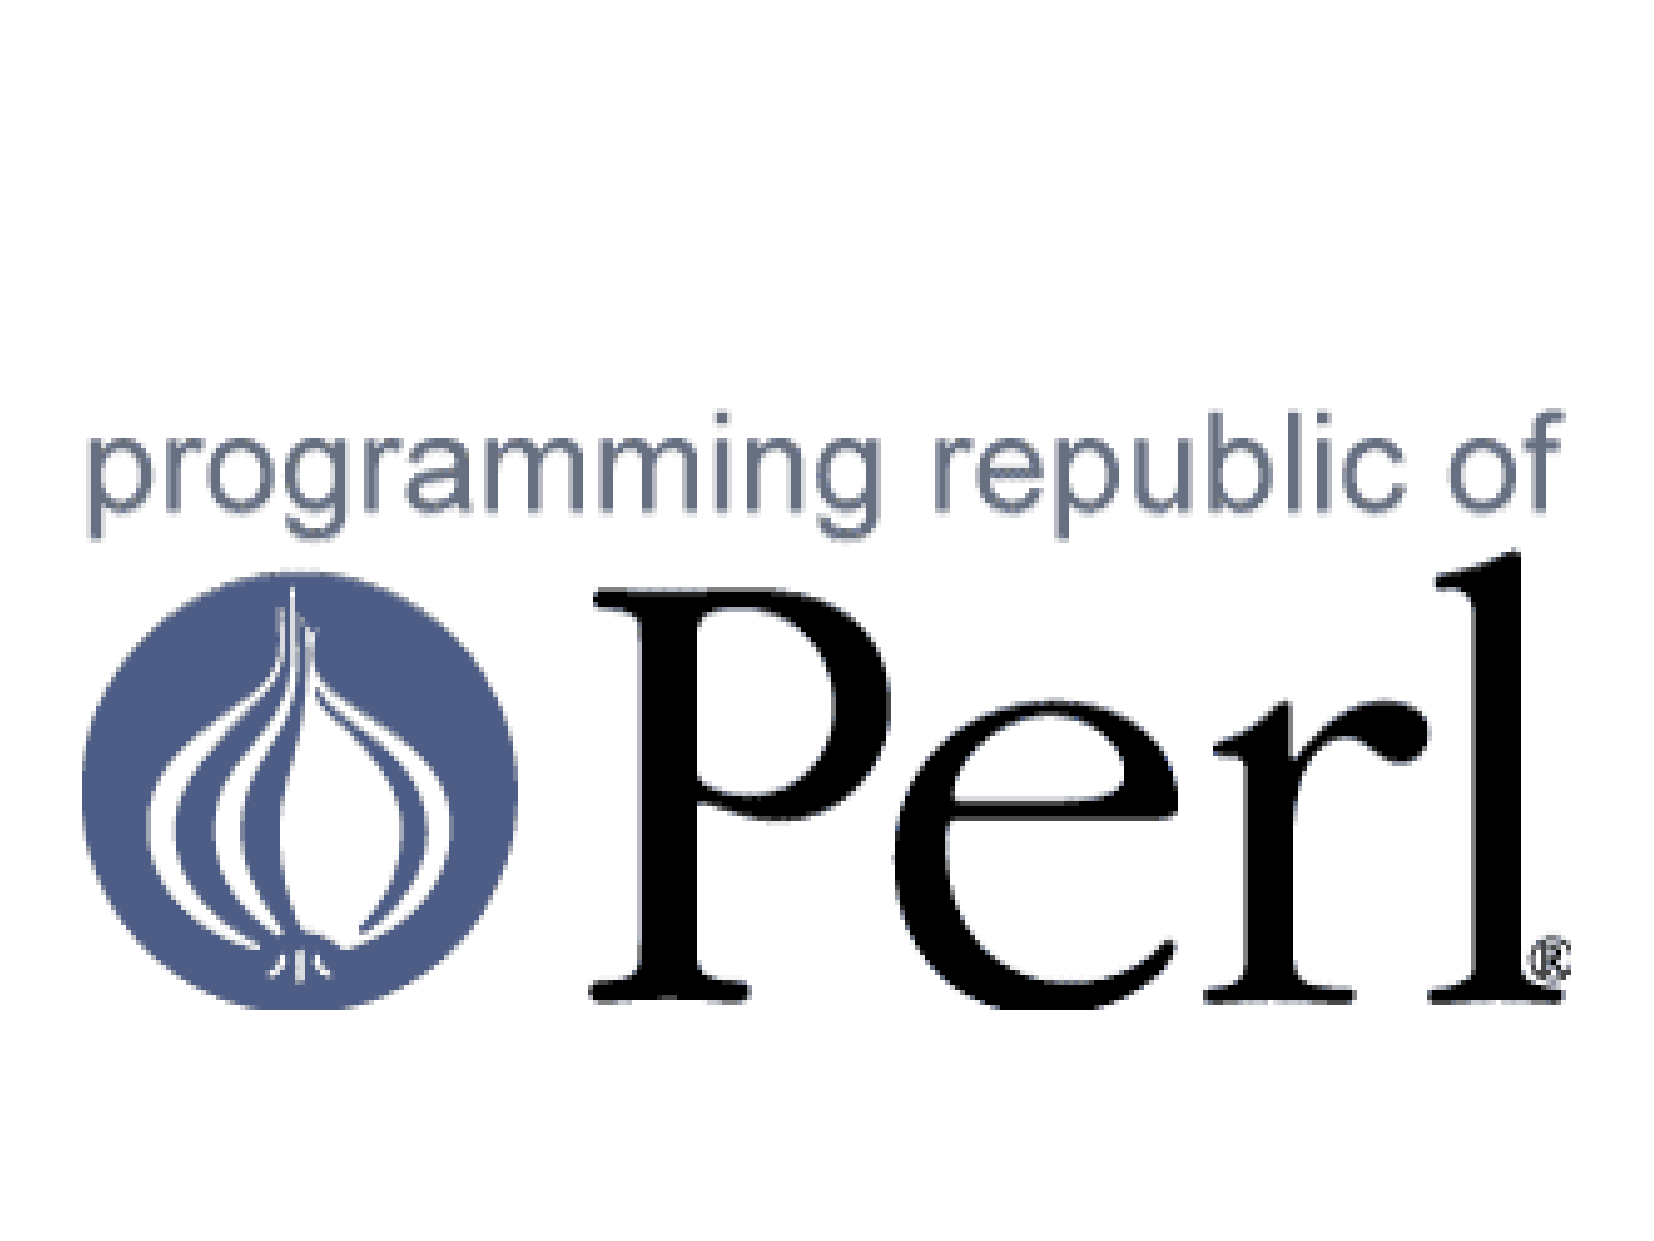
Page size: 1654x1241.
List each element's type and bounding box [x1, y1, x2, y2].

picture [82, 389, 1571, 1010]
